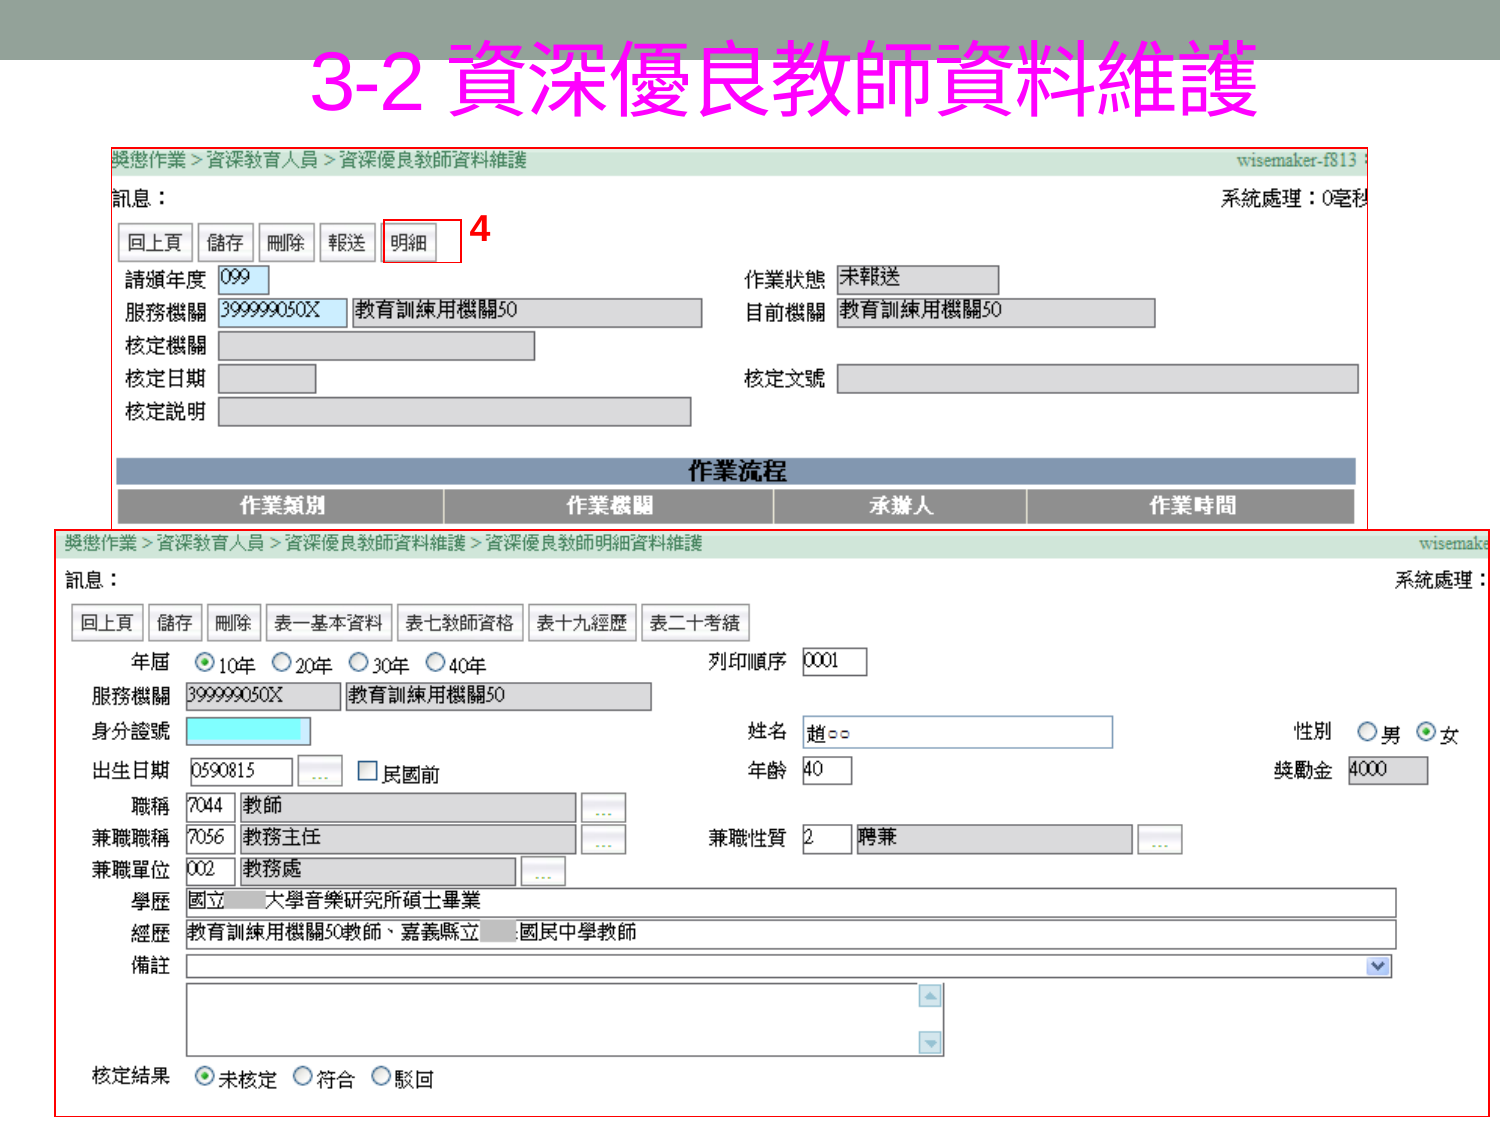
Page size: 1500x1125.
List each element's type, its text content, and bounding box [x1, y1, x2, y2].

title 3-2資深優良教師資料維護 [0, 0, 1275, 172]
picture [112, 148, 1367, 529]
picture [55, 530, 1489, 1116]
text_box 4 [454, 196, 506, 257]
